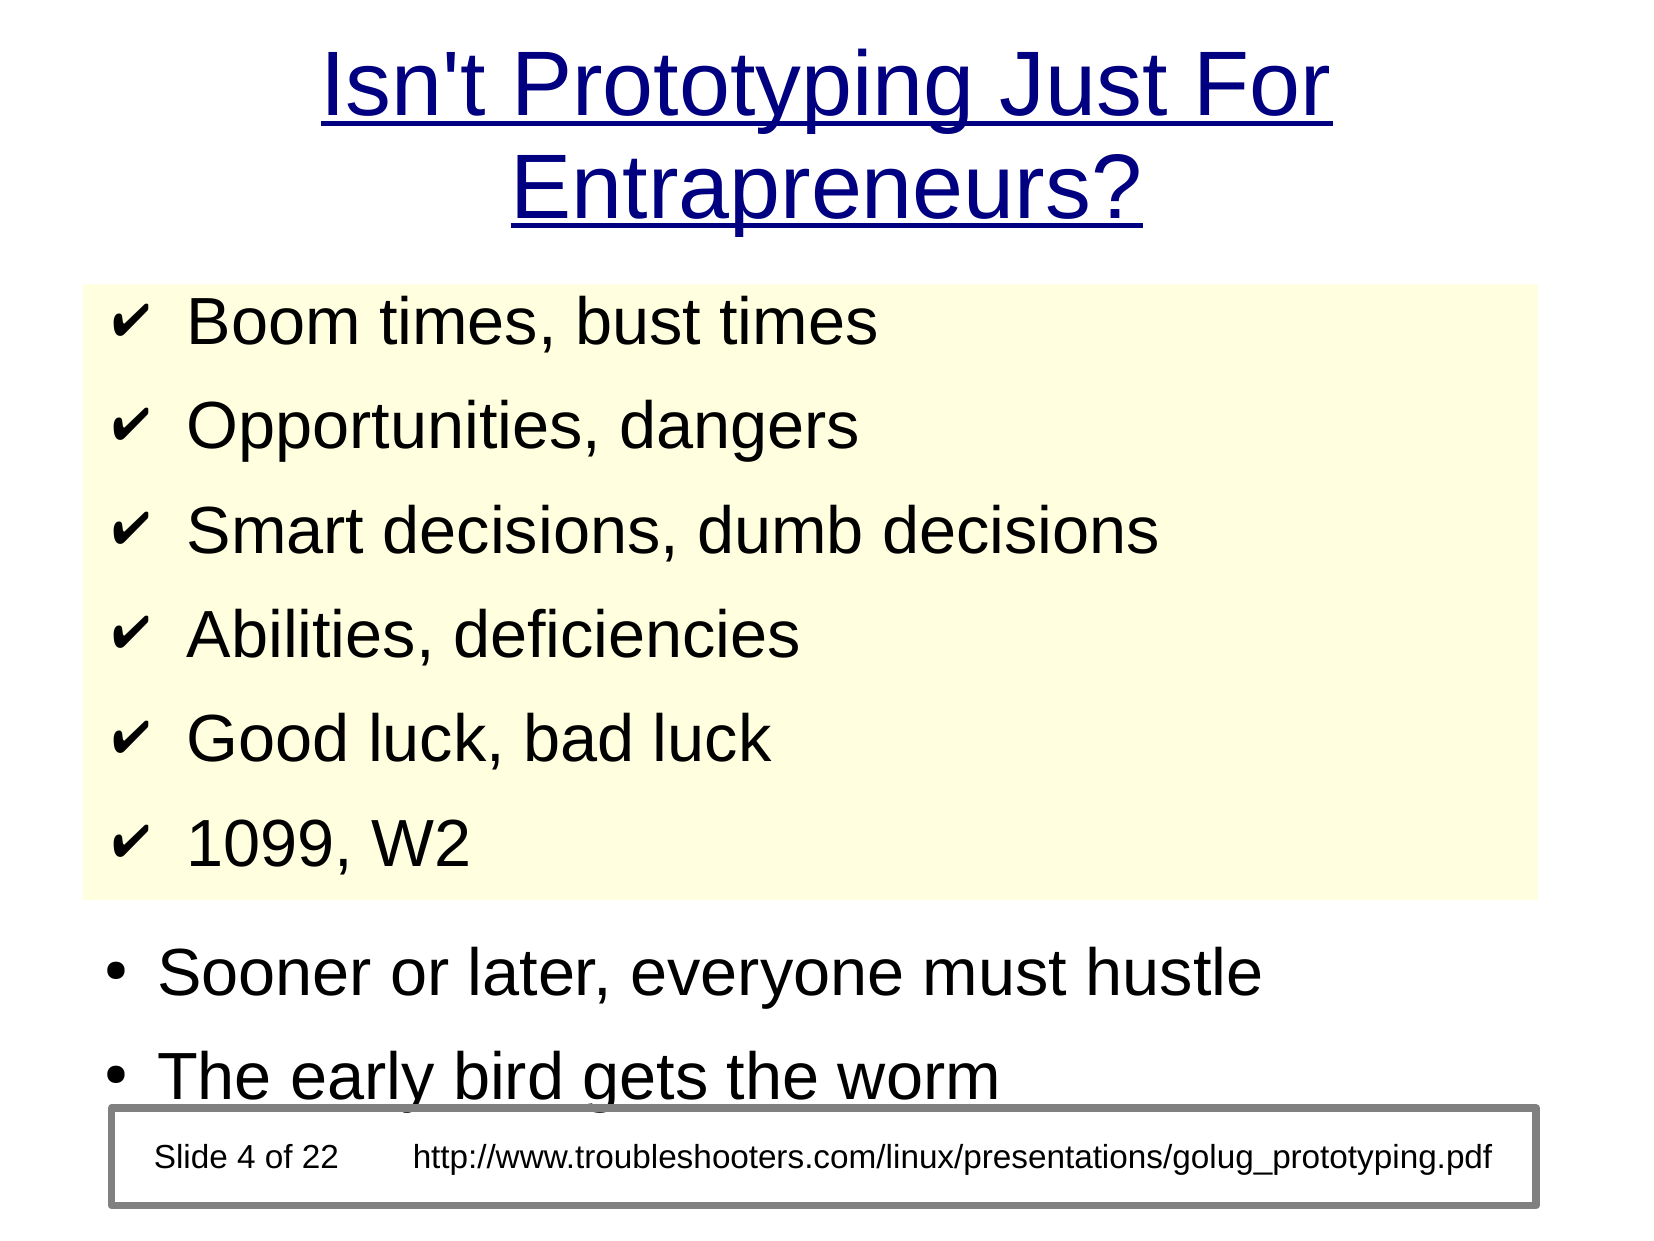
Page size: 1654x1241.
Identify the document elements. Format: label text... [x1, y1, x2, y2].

title Isn't Prototyping Just For Entrapreneurs? [82, 31, 1571, 239]
list Boom times, bust times Opportunities, dangers Smart decisions, dumb decisions Abilities, deficiencies Good luck, bad luck 1099, W2 [82, 284, 1538, 901]
text_box Slide <number> of 22 http://www.troubleshooters.com/linux/presentations/golug_prototyping.pdf [111, 1108, 1537, 1206]
list Sooner or later, everyone must hustle The early bird gets the worm [82, 930, 1538, 1126]
